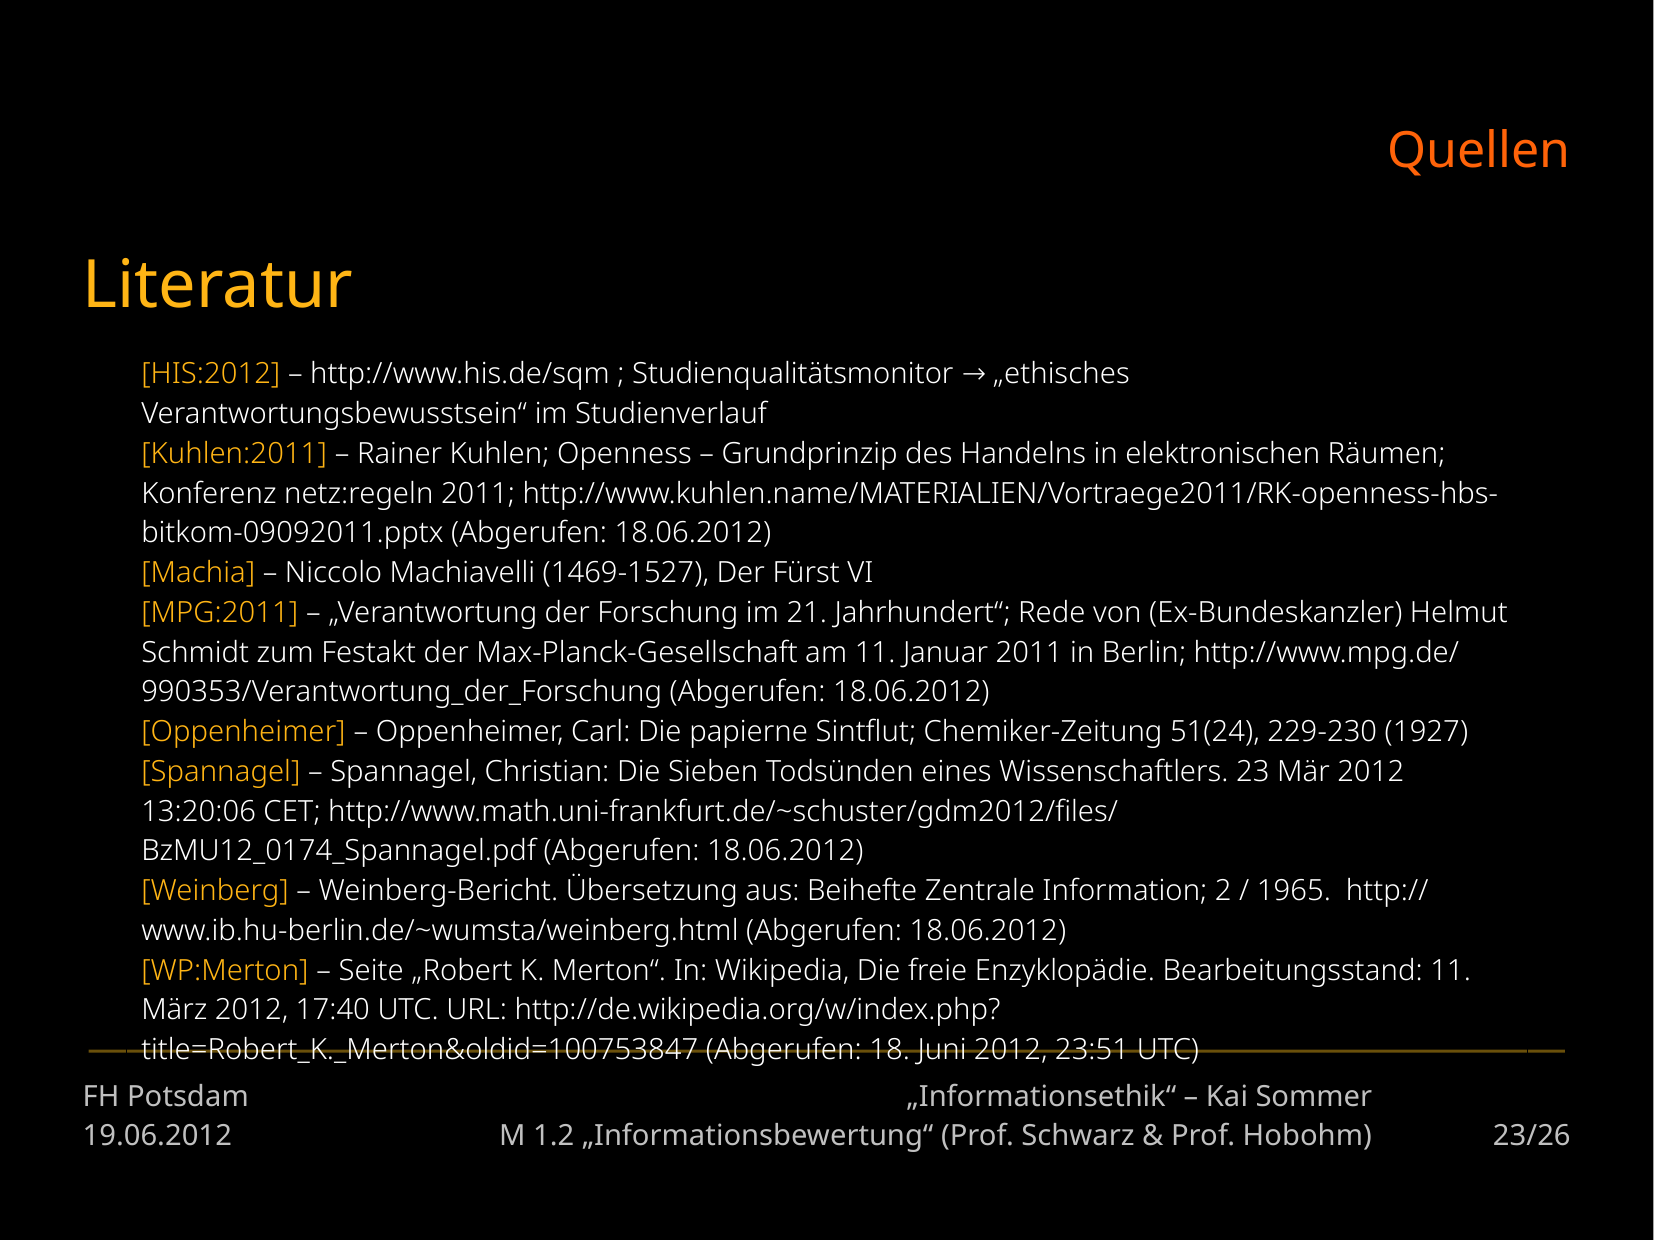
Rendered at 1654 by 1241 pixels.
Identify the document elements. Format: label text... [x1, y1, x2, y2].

list Literatur [82, 236, 1571, 1109]
text_box [HIS:2012] – http://www.his.de/sqm ; Studienqualitätsmonitor → „ethisches Verantwortungsbewusstsein“ im Studienverlauf [Kuhlen:2011] – Rainer Kuhlen; Openness – Grundprinzip des Handelns in elektronischen Räumen; Konferenz netz:regeln 2011; http://www.kuhlen.name/MATERIALIEN/Vortraege2011/RK-openness-hbs-bitkom-09092011.pptx (Abgerufen: 18.06.2012) [Machia] – Niccolo Machiavelli (1469-1527), Der Fürst VI [MPG:2011] – „Verantwortung der Forschung im 21. Jahrhundert“; Rede von (Ex-Bundeskanzler) Helmut Schmidt zum Festakt der Max-Planck-Gesellschaft am 11. Januar 2011 in Berlin; http://www.mpg.de/990353/Verantwortung_der_Forschung (Abgerufen: 18.06.2012) [Oppenheimer] – Oppenheimer, Carl: Die papierne Sintflut; Chemiker-Zeitung 51(24), 229-230 (1927) [Spannagel] – Spannagel, Christian: Die Sieben Todsünden eines Wissenschaftlers. 23 Mär 2012 13:20:06 CET; http://www.math.uni-frankfurt.de/~schuster/gdm2012/files/BzMU12_0174_Spannagel.pdf (Abgerufen: 18.06.2012) [Weinberg] – Weinberg-Bericht. Übersetzung aus: Beihefte Zentrale Information; 2 / 1965. http://www.ib.hu-berlin.de/~wumsta/weinberg.html (Abgerufen: 18.06.2012) [WP:Merton] – Seite „Robert K. Merton“. In: Wikipedia, Die freie Enzyklopädie. Bearbeitungsstand: 11. März 2012, 17:40 UTC. URL: http://de.wikipedia.org/w/index.php?title=Robert_K._Merton&oldid=100753847 (Abgerufen: 18. Juni 2012, 23:51 UTC) [126, 345, 1528, 950]
title Quellen [82, 88, 1571, 207]
